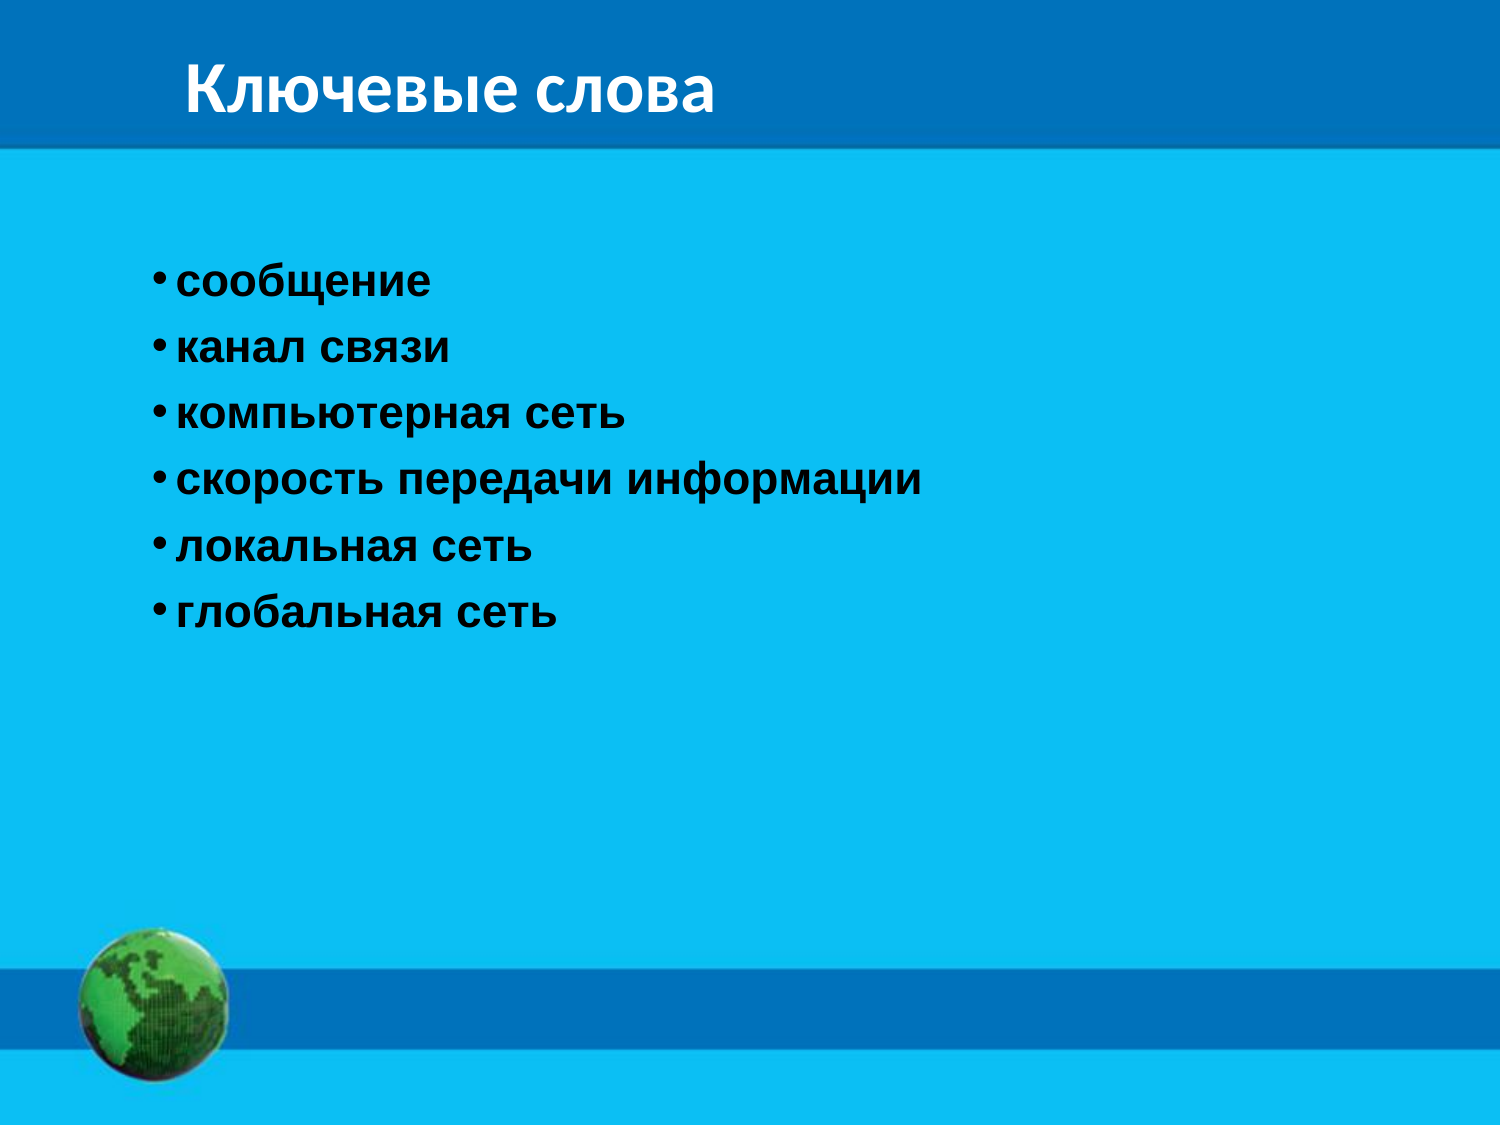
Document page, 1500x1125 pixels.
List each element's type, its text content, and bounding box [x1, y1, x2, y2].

picture [0, 0, 1500, 146]
text_box Ключевые слова [171, 30, 1425, 135]
picture [0, 926, 1500, 1086]
text_box сообщение канал связи компьютерная сеть скорость передачи информации локальная сеть глобальная сеть [76, 231, 1449, 646]
